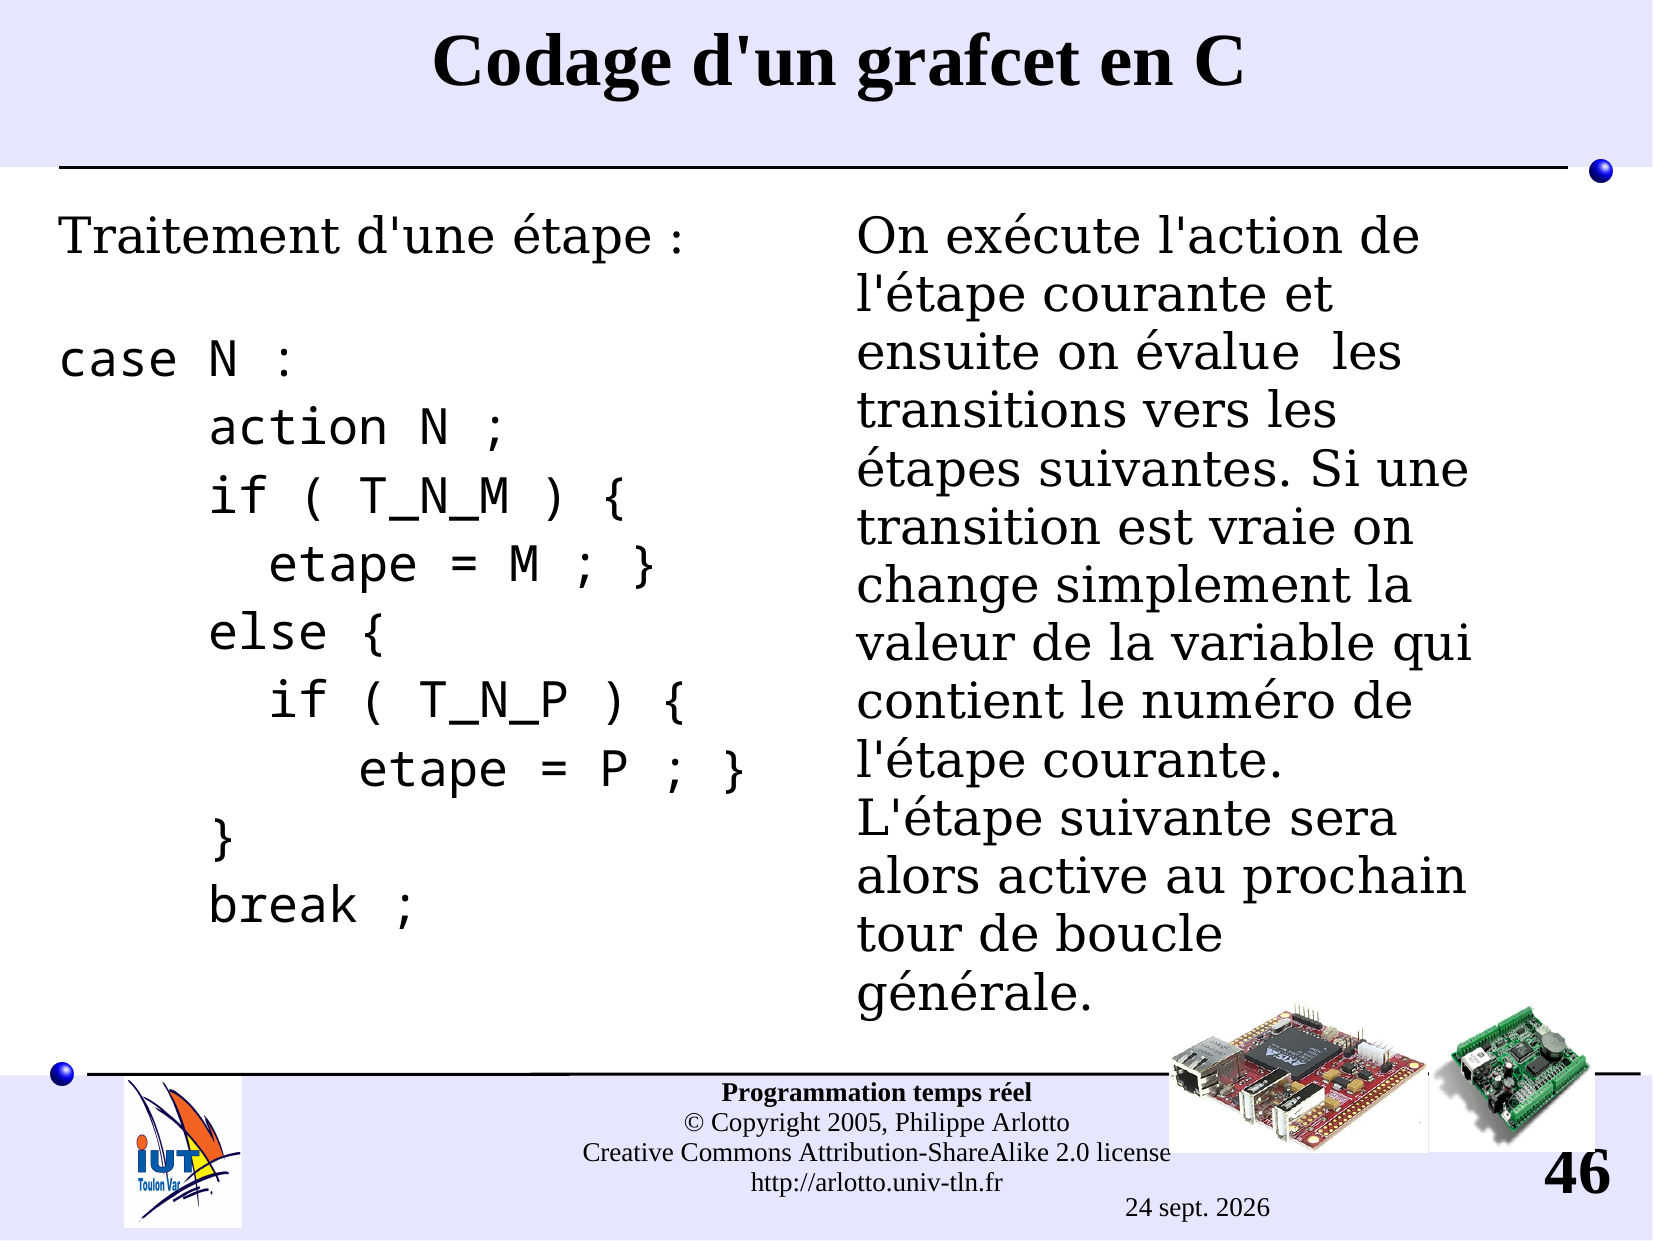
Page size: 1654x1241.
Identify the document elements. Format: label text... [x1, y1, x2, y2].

picture [1429, 1000, 1595, 1152]
text_box Traitement d'une étape : case N : action N ; if ( T_N_M ) { etape = M ; } else { if ( T_N_P ) { etape = P ; } } break ; [58, 206, 755, 975]
title Codage d'un grafcet en C [95, 14, 1585, 107]
text_box On exécute l'action de l'étape courante et ensuite on évalue les transitions vers les étapes suivantes. Si une transition est vraie on change simplement la valeur de la variable qui contient le numéro de l'étape courante. L'étape suivante sera alors active au prochain tour de boucle générale. [856, 206, 1477, 1022]
picture [1169, 1022, 1428, 1153]
